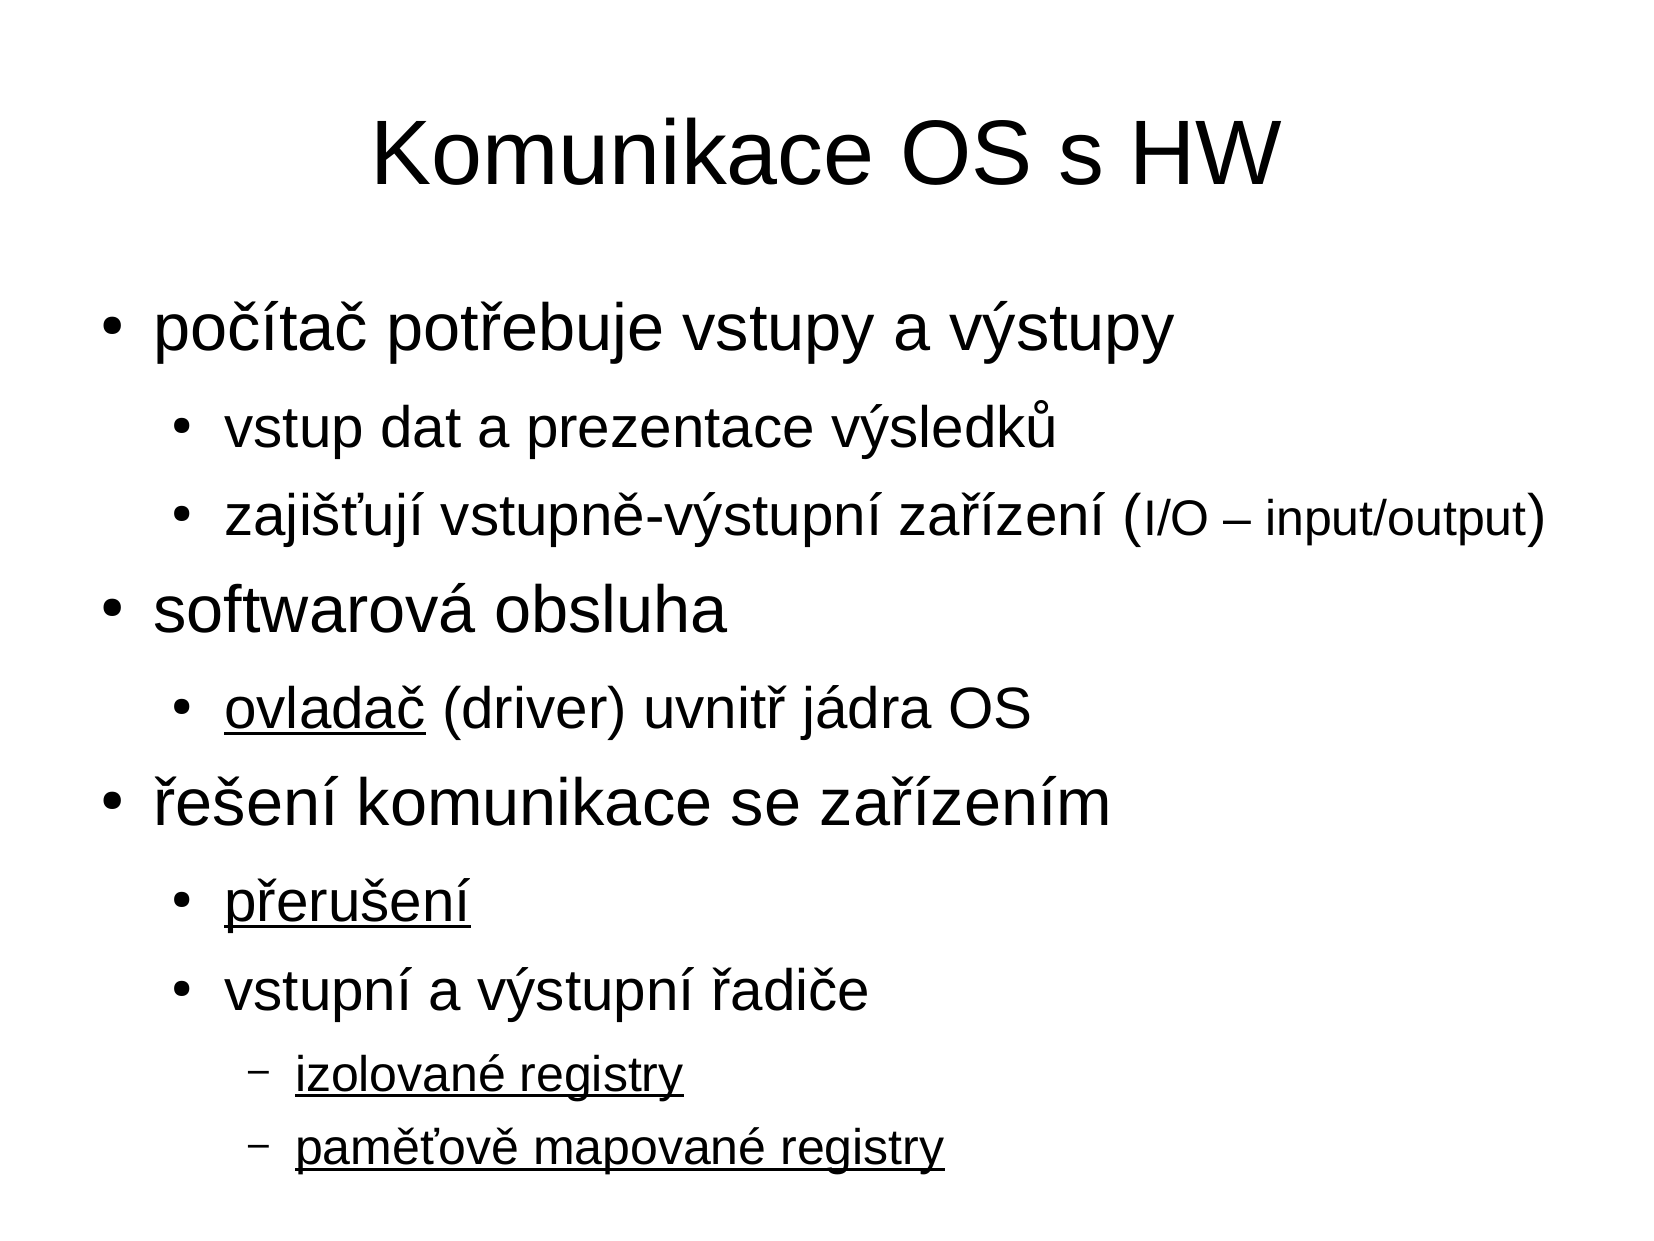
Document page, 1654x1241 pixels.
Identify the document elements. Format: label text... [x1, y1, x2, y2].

title Komunikace OS s HW [82, 49, 1571, 257]
list počítač potřebuje vstupy a výstupy vstup dat a prezentace výsledků zajišťují vstupně-výstupní zařízení (I/O – input/output) softwarová obsluha ovladač (driver) uvnitř jádra OS řešení komunikace se zařízením přerušení vstupní a výstupní řadiče izolované registry paměťově mapované registry [82, 290, 1571, 1175]
